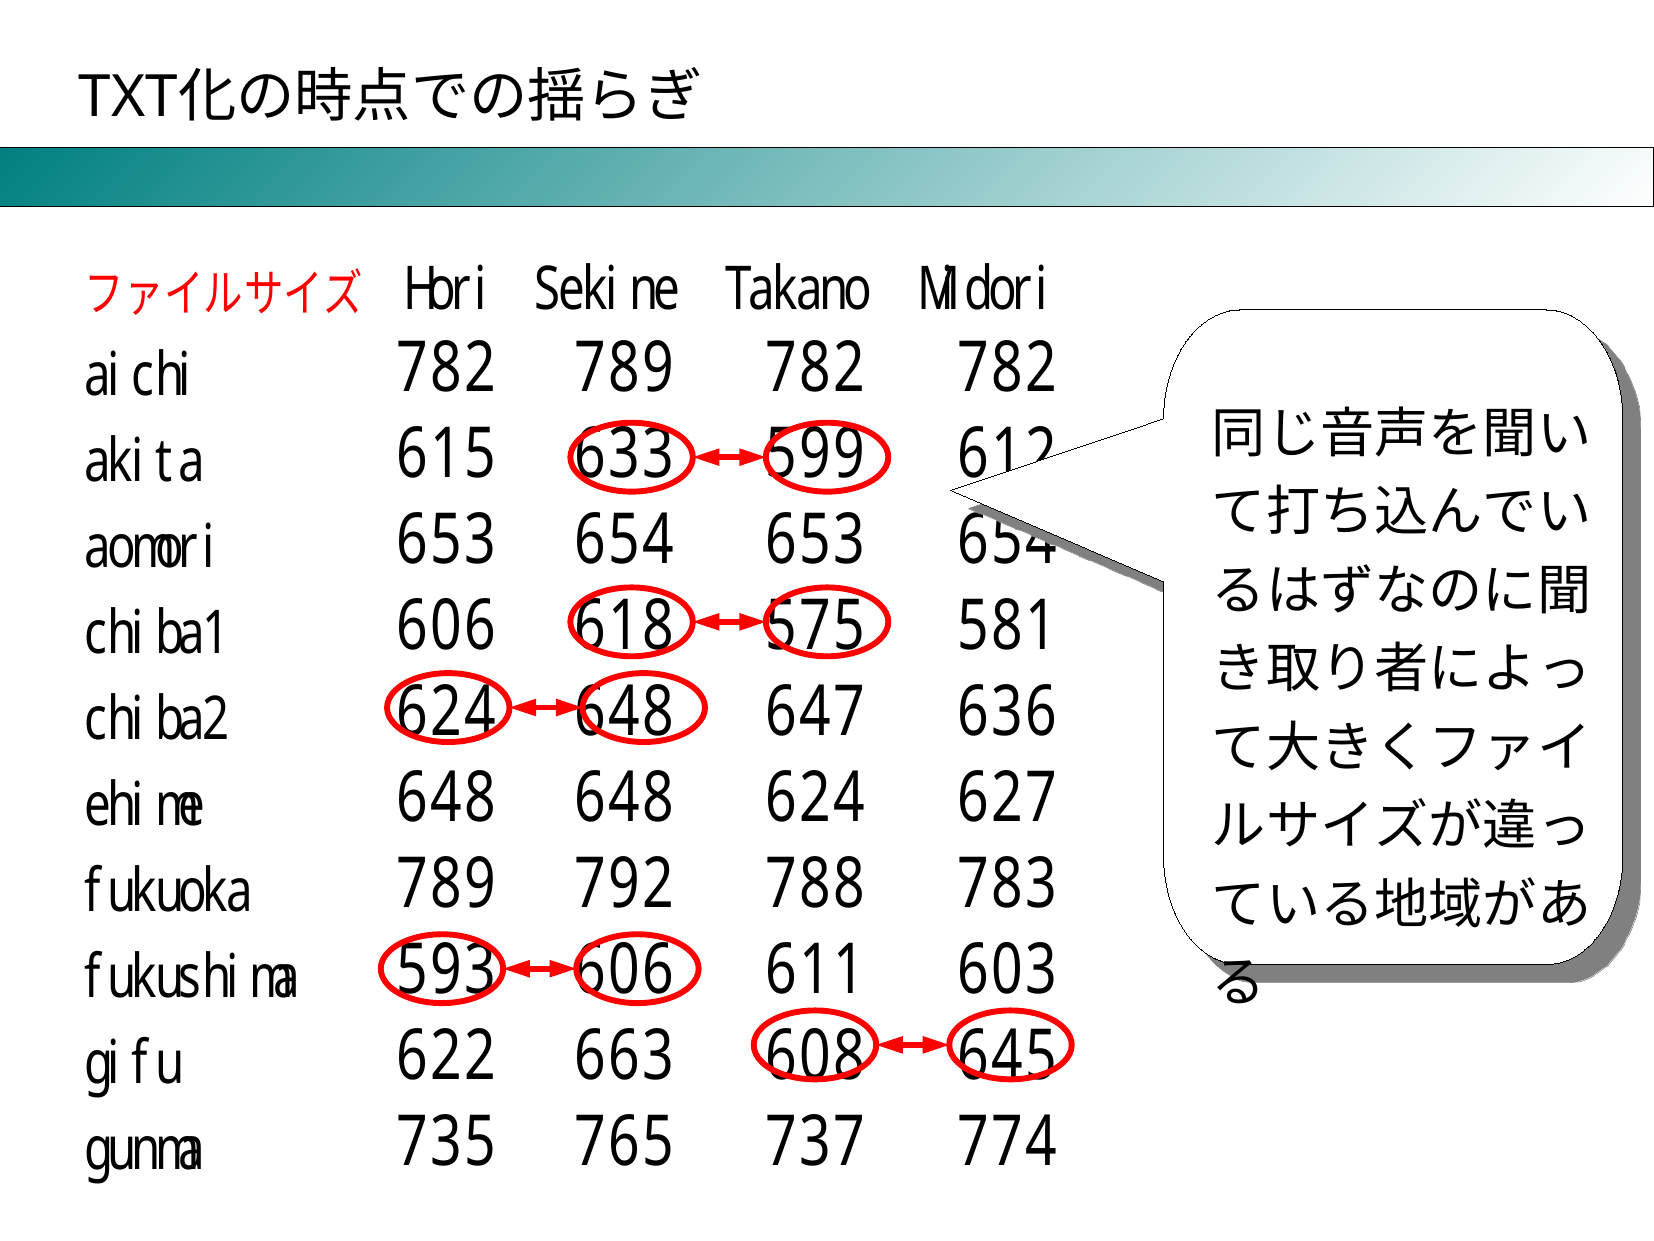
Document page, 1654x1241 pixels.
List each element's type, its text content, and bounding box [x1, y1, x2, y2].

text_box 同じ音声を聞いて打ち込んでいるはずなのに聞き取り者によって大きくファイルサイズが違っている地域がある [1194, 378, 1623, 892]
text_box [1560, 892, 1572, 897]
text_box [950, 309, 1619, 965]
text_box [1340, 914, 1351, 922]
text_box [1547, 903, 1558, 919]
chart [953, 1014, 1064, 1076]
text_box [1560, 899, 1570, 912]
chart [82, 249, 1064, 1187]
chart [757, 1014, 873, 1076]
text_box TXT化の時点での揺らぎ [61, 38, 980, 138]
